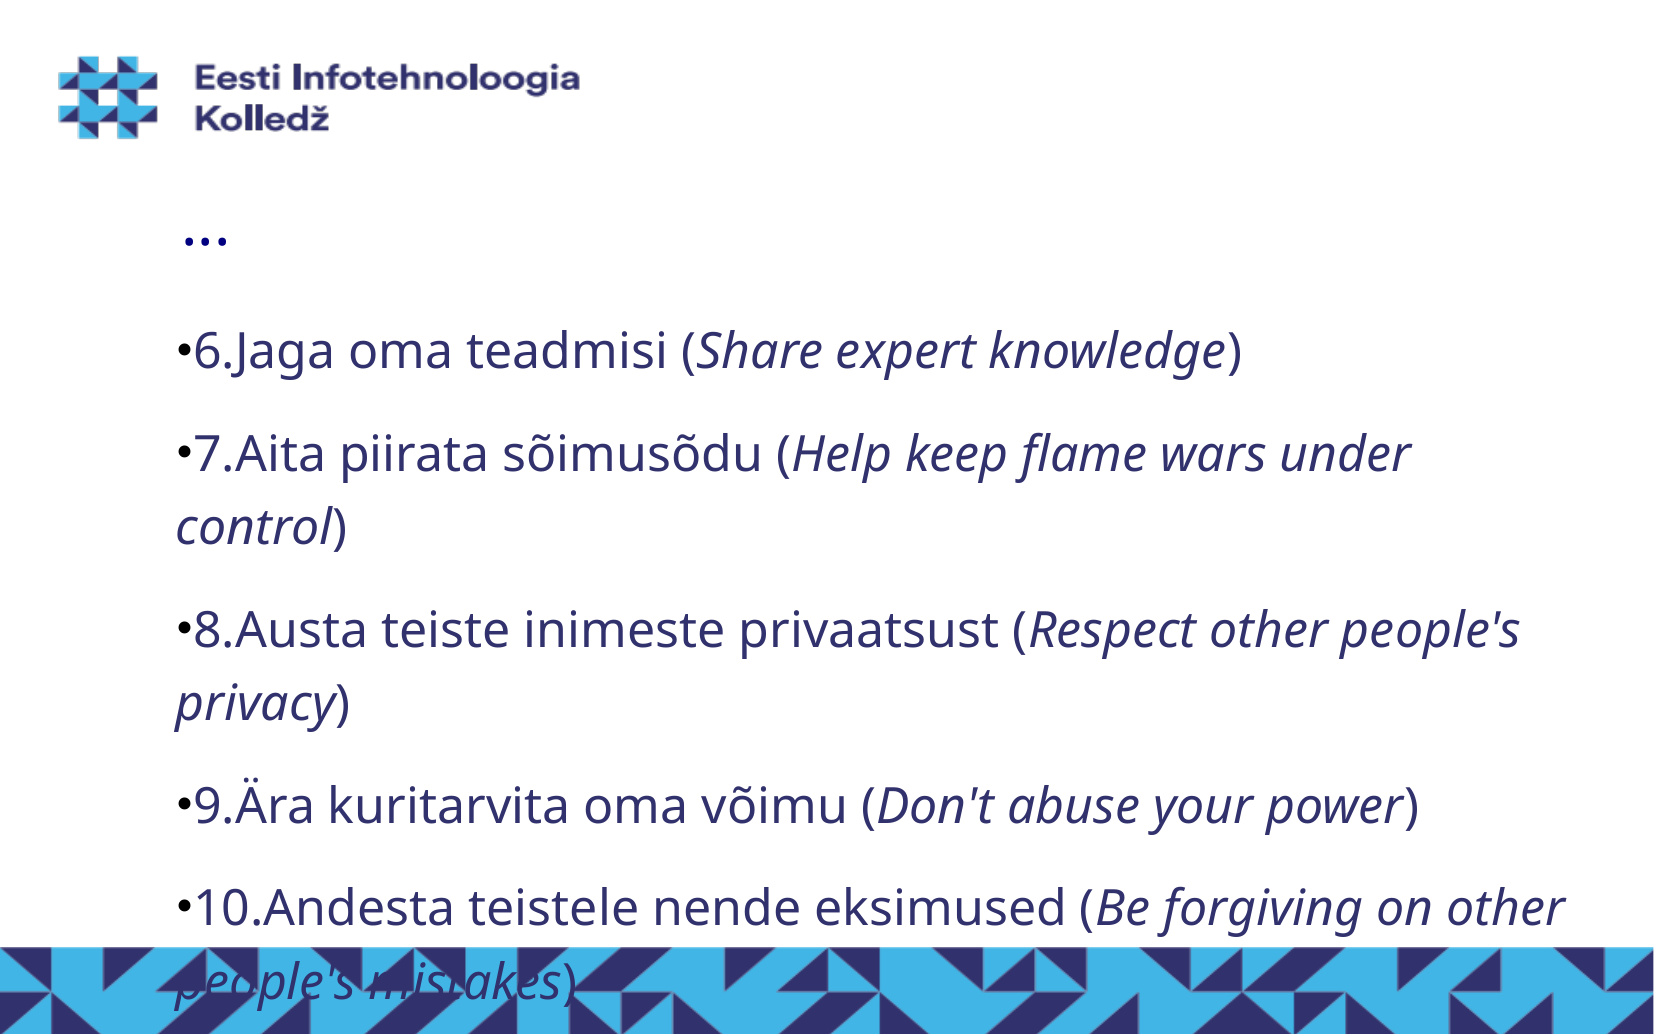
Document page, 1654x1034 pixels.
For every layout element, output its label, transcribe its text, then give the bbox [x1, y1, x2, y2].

title ... [77, 133, 335, 310]
list 6.Jaga oma teadmisi (Share expert knowledge) 7.Aita piirata sõimusõdu (Help keep flame wars under control) 8.Austa teiste inimeste privaatsust (Respect other people's privacy) 9.Ära kuritarvita oma võimu (Don't abuse your power) 10.Andesta teistele nende eksimused (Be forgiving on other people's mistakes) [175, 314, 1588, 965]
